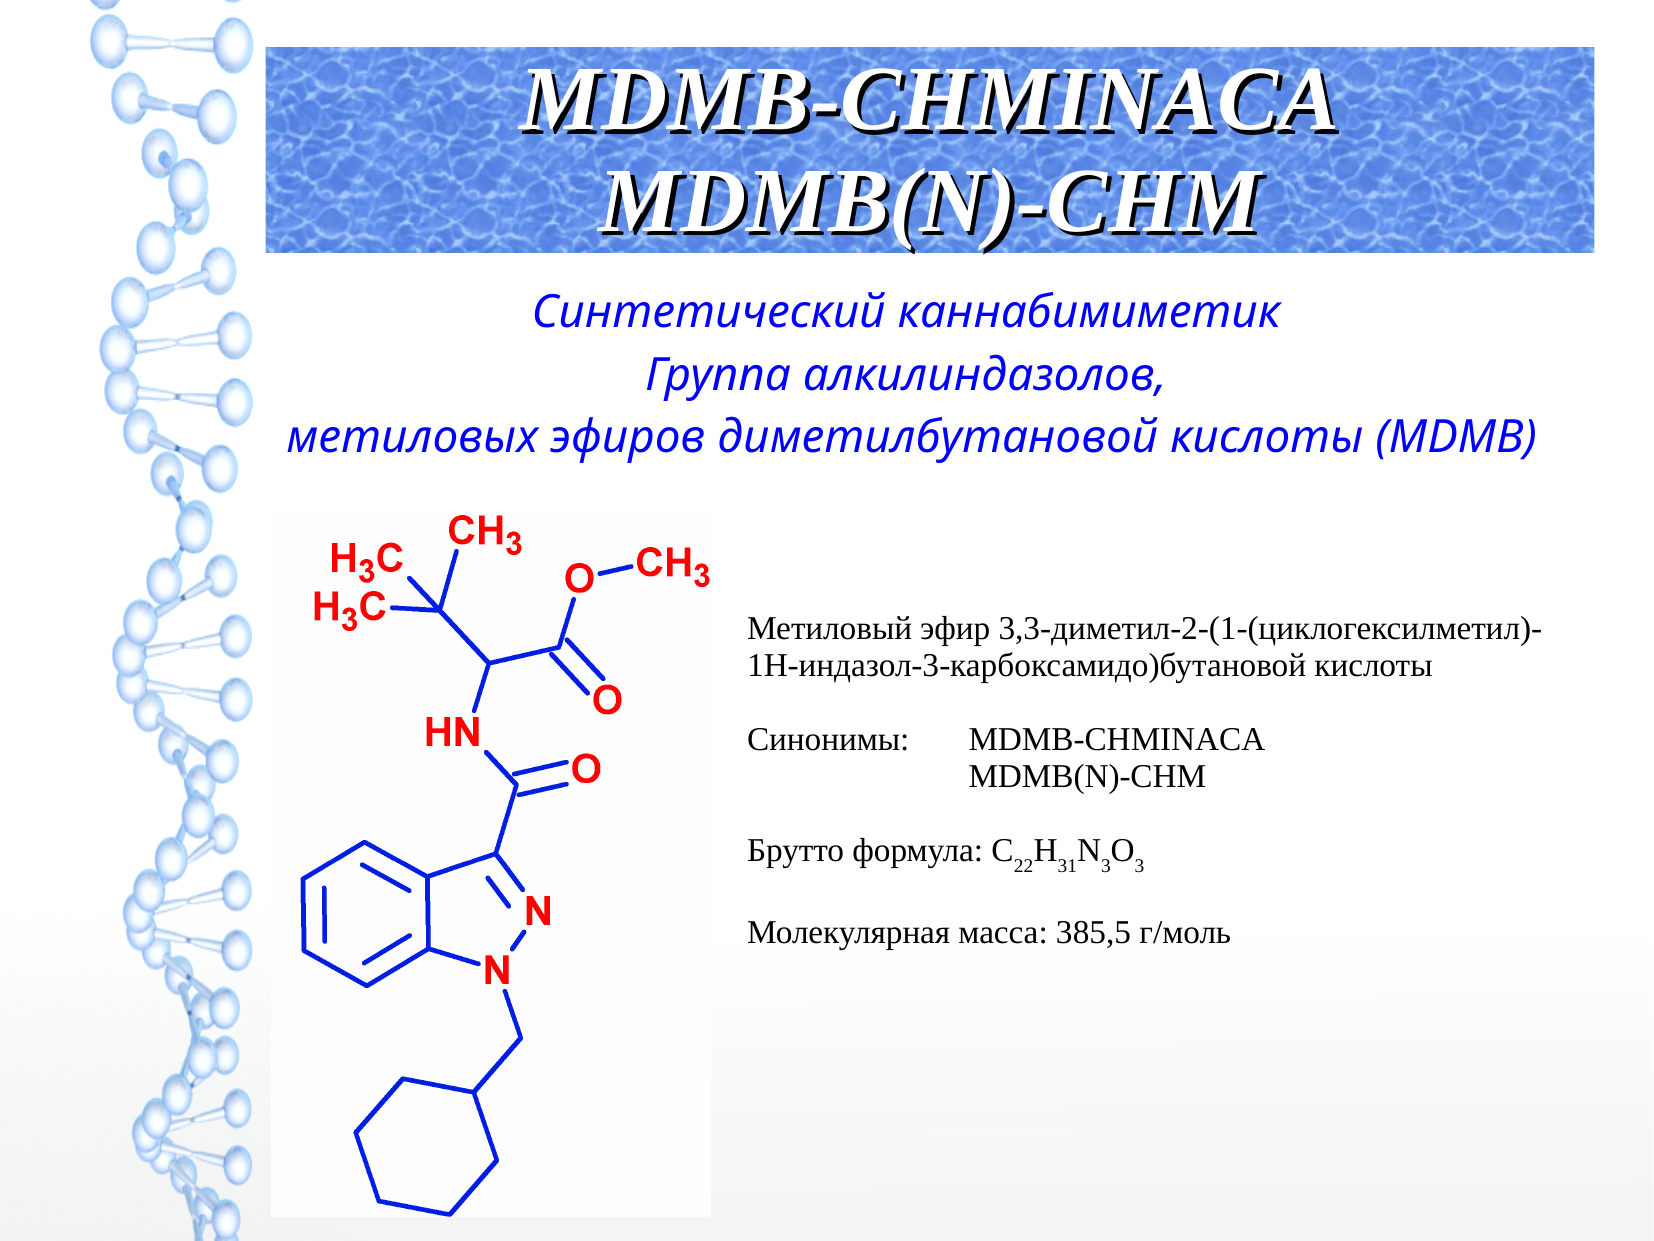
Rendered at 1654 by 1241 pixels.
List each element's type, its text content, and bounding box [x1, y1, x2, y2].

title MDMB-CHMINACA MDMB(N)-CHM [265, 47, 1595, 253]
picture [0, 0, 1654, 1241]
text_box Метиловый эфир 3,3-диметил-2-(1-(циклогексилметил)- 1H-индазол-3-карбоксамидо)бутановой кислоты Синонимы: MDMB-CHMINACA MDMB(N)-CHM Брутто формула: C22H31N3O3 Молекулярная масса: 385,5 г/моль [732, 602, 1607, 1123]
text_box Синтетический каннабимиметик Группа алкилиндазолов, метиловых эфиров диметилбутановой кислоты (MDMB) [271, 271, 1595, 520]
